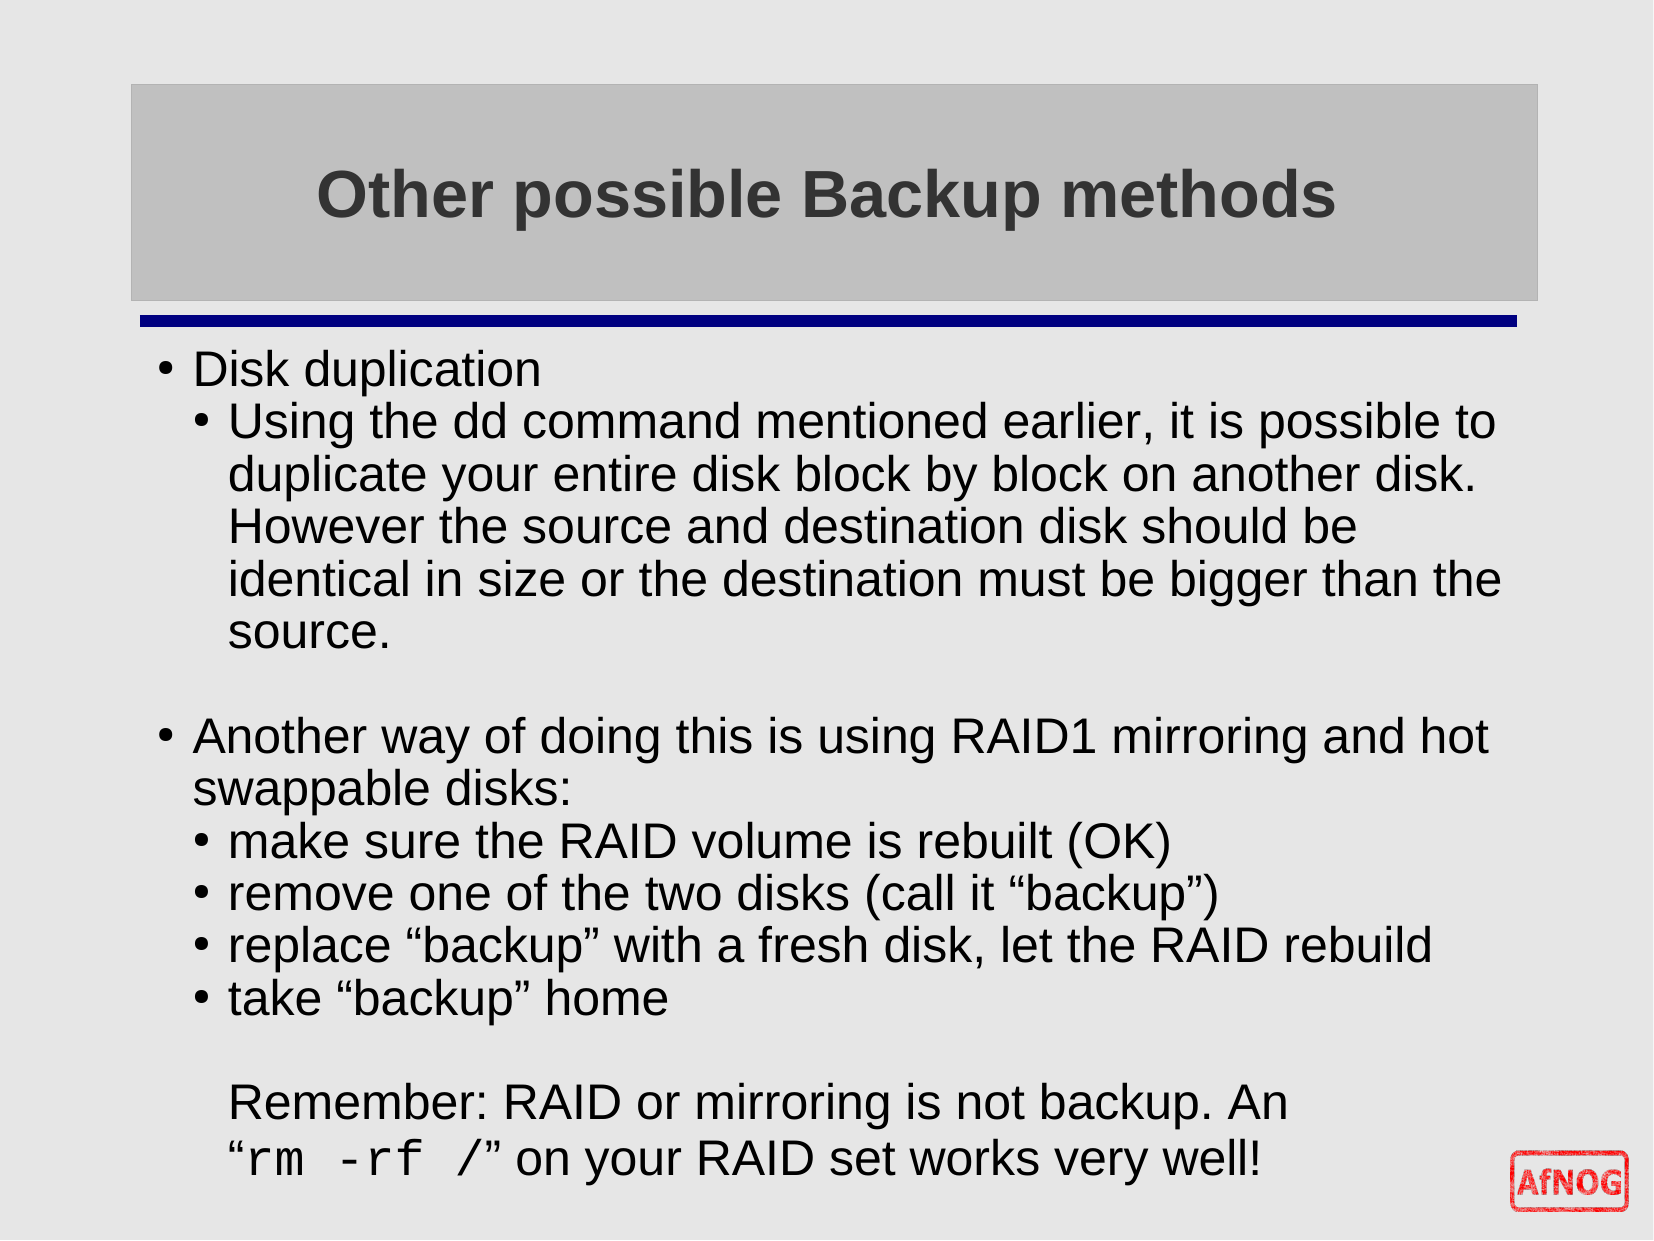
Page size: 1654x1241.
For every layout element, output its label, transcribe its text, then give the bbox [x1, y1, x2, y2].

picture [1510, 1150, 1629, 1212]
list Disk duplication Using the dd command mentioned earlier, it is possible to duplicate your entire disk block by block on another disk. However the source and destination disk should be identical in size or the destination must be bigger than the source. Another way of doing this is using RAID1 mirroring and hot swappable disks: make sure the RAID volume is rebuilt (OK) remove one of the two disks (call it “backup”) replace “backup” with a fresh disk, let the RAID rebuild take “backup” home Remember: RAID or mirroring is not backup. An “rm -rf /” on your RAID set works very well! [121, 344, 1534, 1191]
title Other possible Backup methods [121, 91, 1534, 299]
